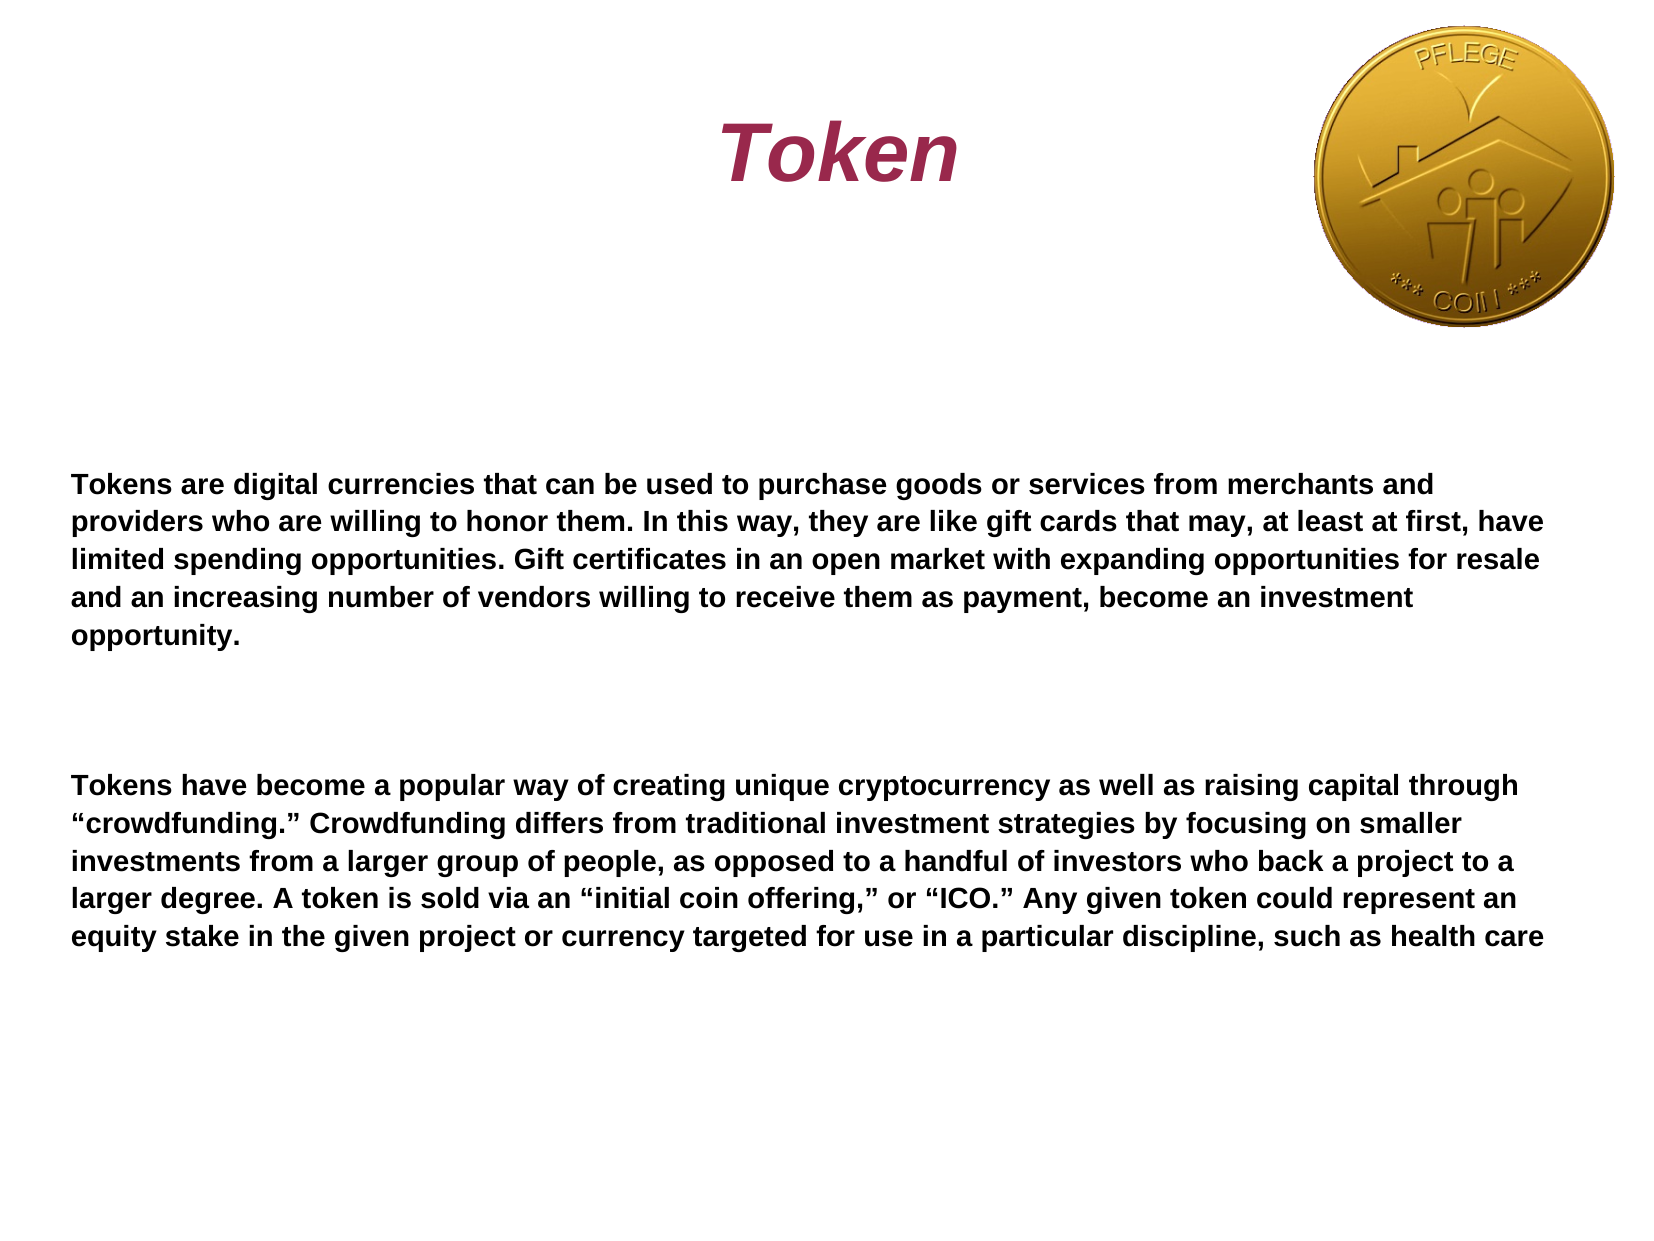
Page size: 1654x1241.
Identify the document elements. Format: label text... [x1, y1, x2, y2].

picture [1299, 11, 1630, 343]
subtitle Tokens are digital currencies that can be used to purchase goods or services from merchants and providers who are willing to honor them. In this way, they are like gift cards that may, at least at first, have limited spending opportunities. Gift certificates in an open market with expanding opportunities for resale and an increasing number of vendors willing to receive them as payment, become an investment opportunity. Tokens have become a popular way of creating unique cryptocurrency as well as raising capital through “crowdfunding.” Crowdfunding differs from traditional investment strategies by focusing on smaller investments from a larger group of people, as opposed to a handful of investors who back a project to a larger degree. A token is sold via an “initial coin offering,” or “ICO.” Any given token could represent an equity stake in the given project or currency targeted for use in a particular discipline, such as health care [70, 165, 1559, 1225]
title Token [82, 49, 1299, 165]
